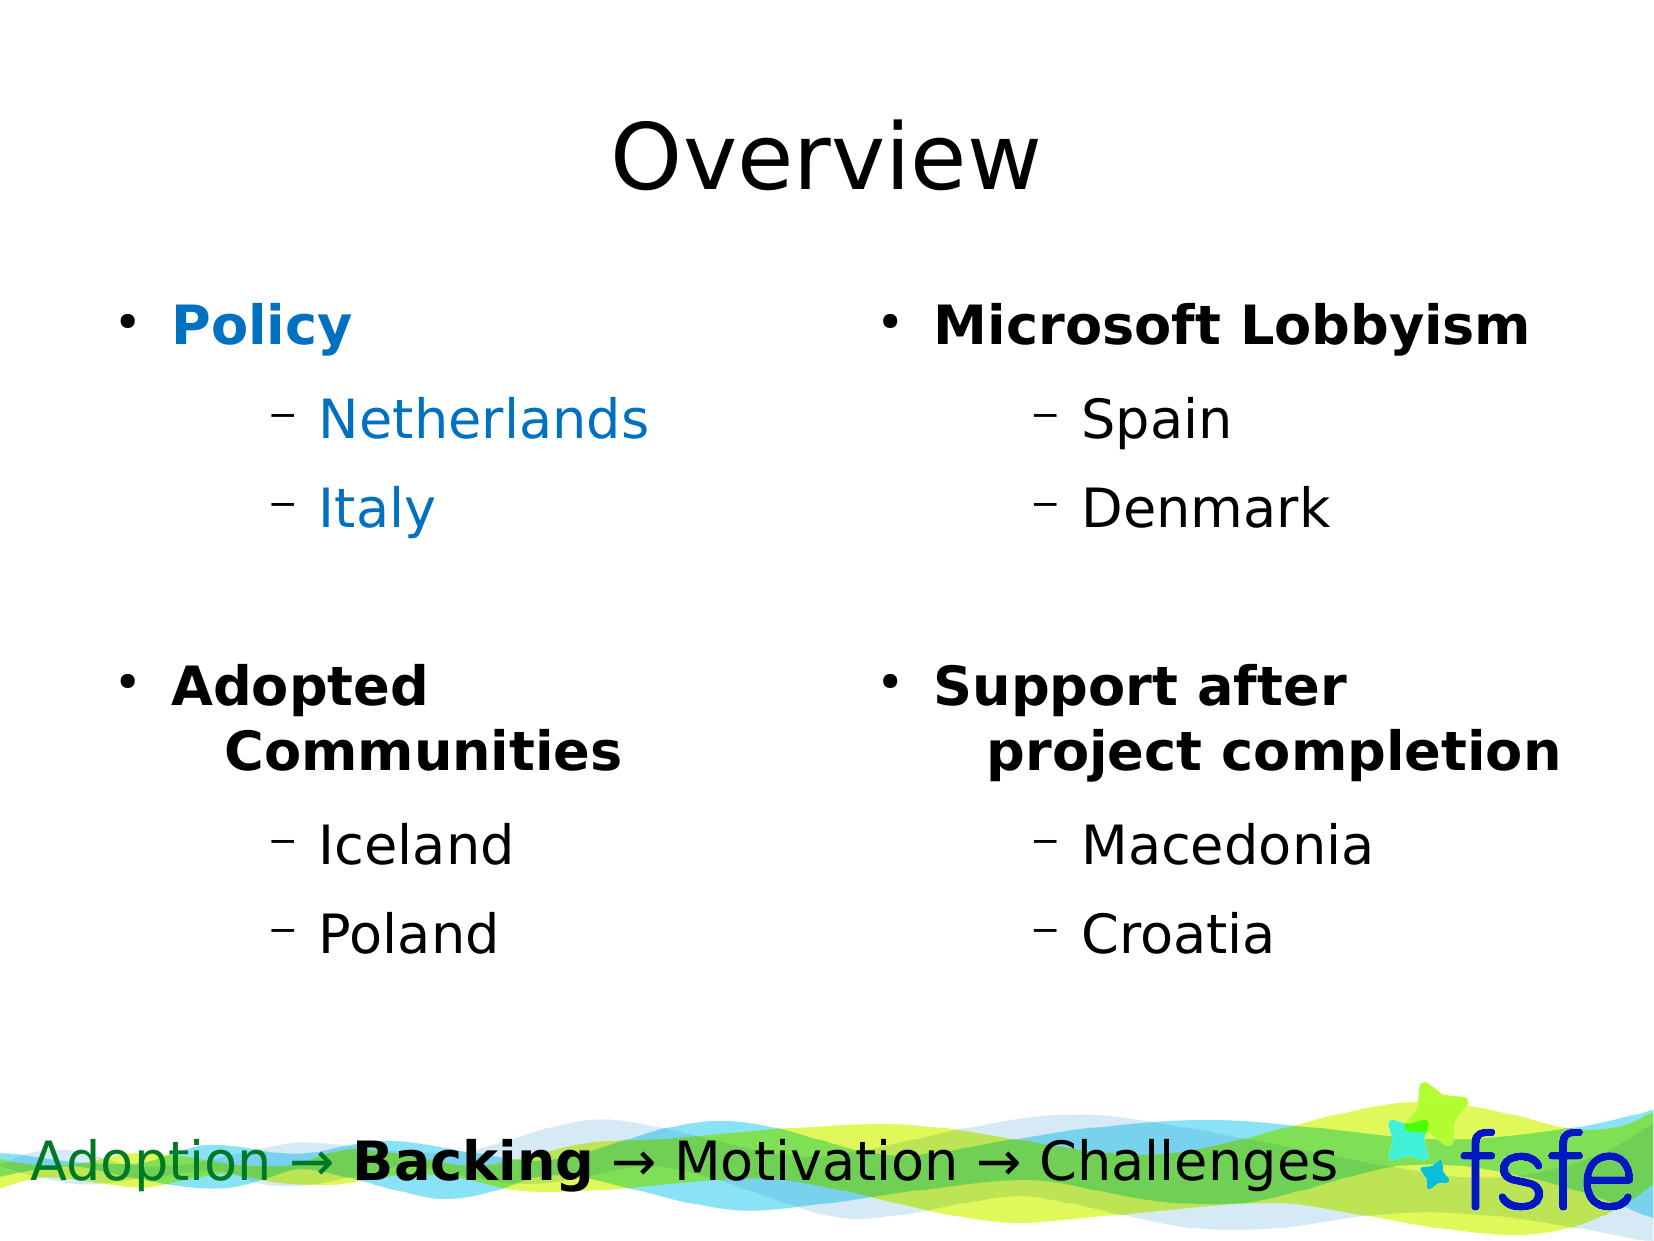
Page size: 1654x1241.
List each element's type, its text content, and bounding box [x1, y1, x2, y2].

title Adoption → Backing → Motivation → Challenges [0, 1100, 1371, 1217]
list Policy Netherlands Italy Adopted Communities Iceland Poland [82, 290, 809, 1010]
picture [0, 1081, 1654, 1241]
list Microsoft Lobbyism Spain Denmark Support after project completion Macedonia Croatia [845, 290, 1572, 1010]
title Overview [82, 97, 1571, 209]
